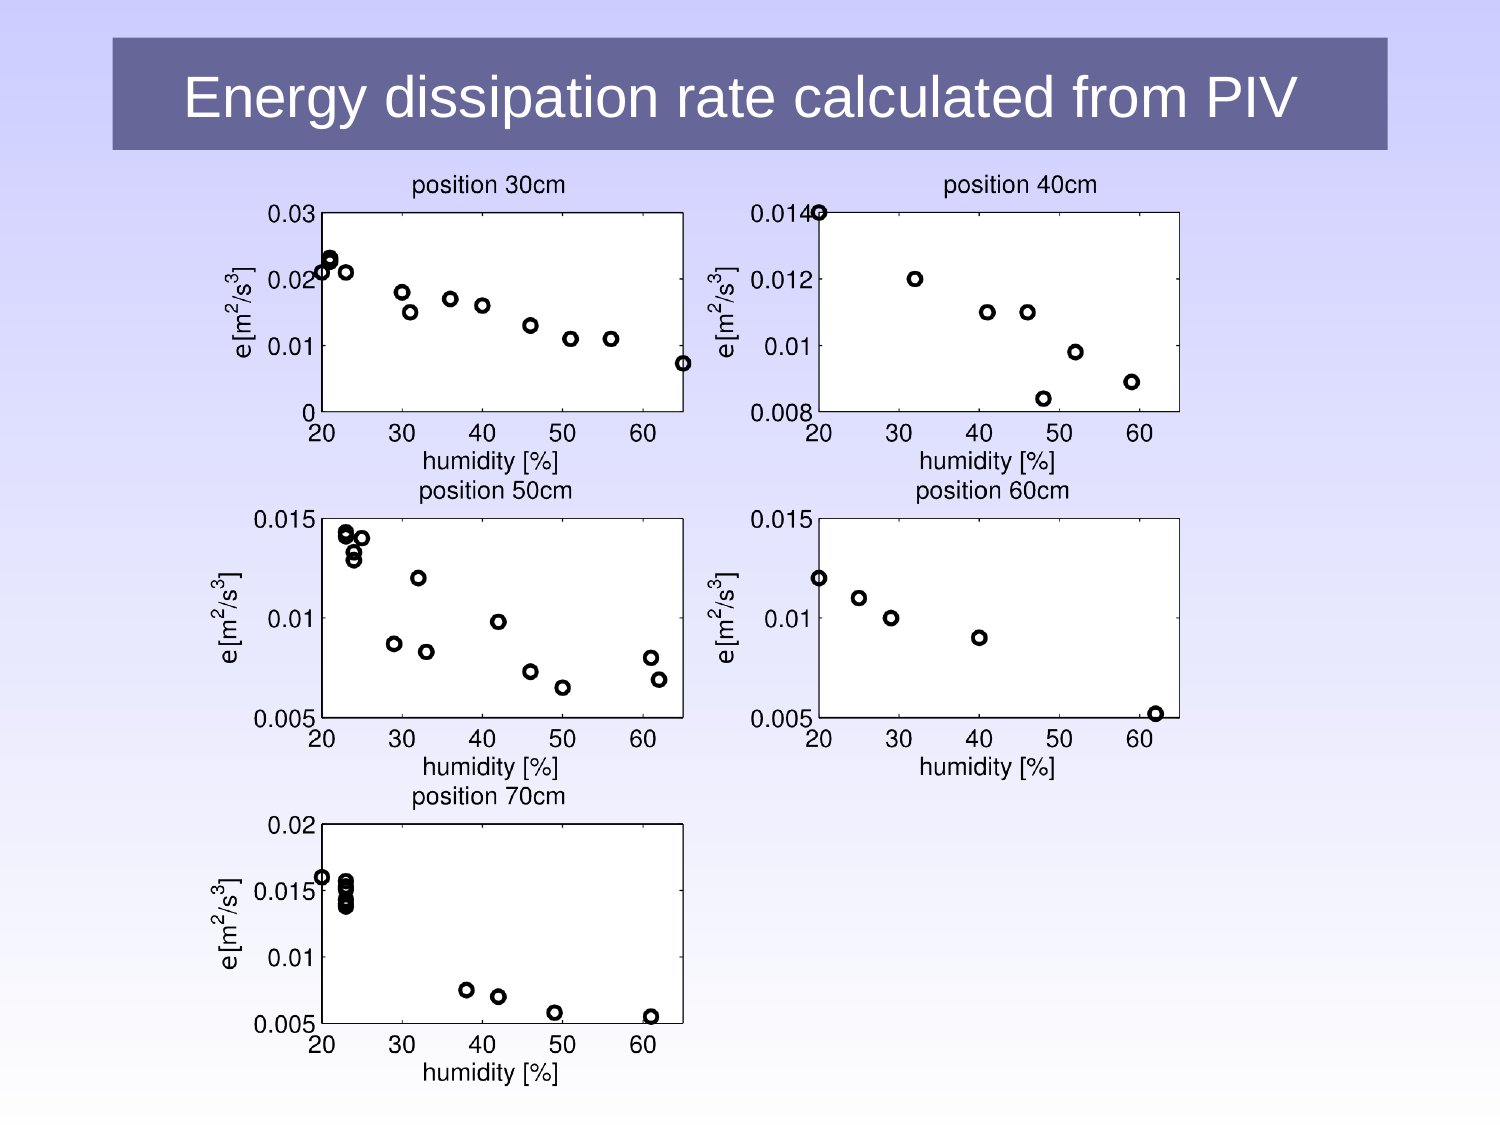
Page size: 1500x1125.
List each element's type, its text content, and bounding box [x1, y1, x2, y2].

picture [206, 169, 1180, 1087]
text_box Energy dissipation rate calculated from PIV [112, 37, 1388, 150]
